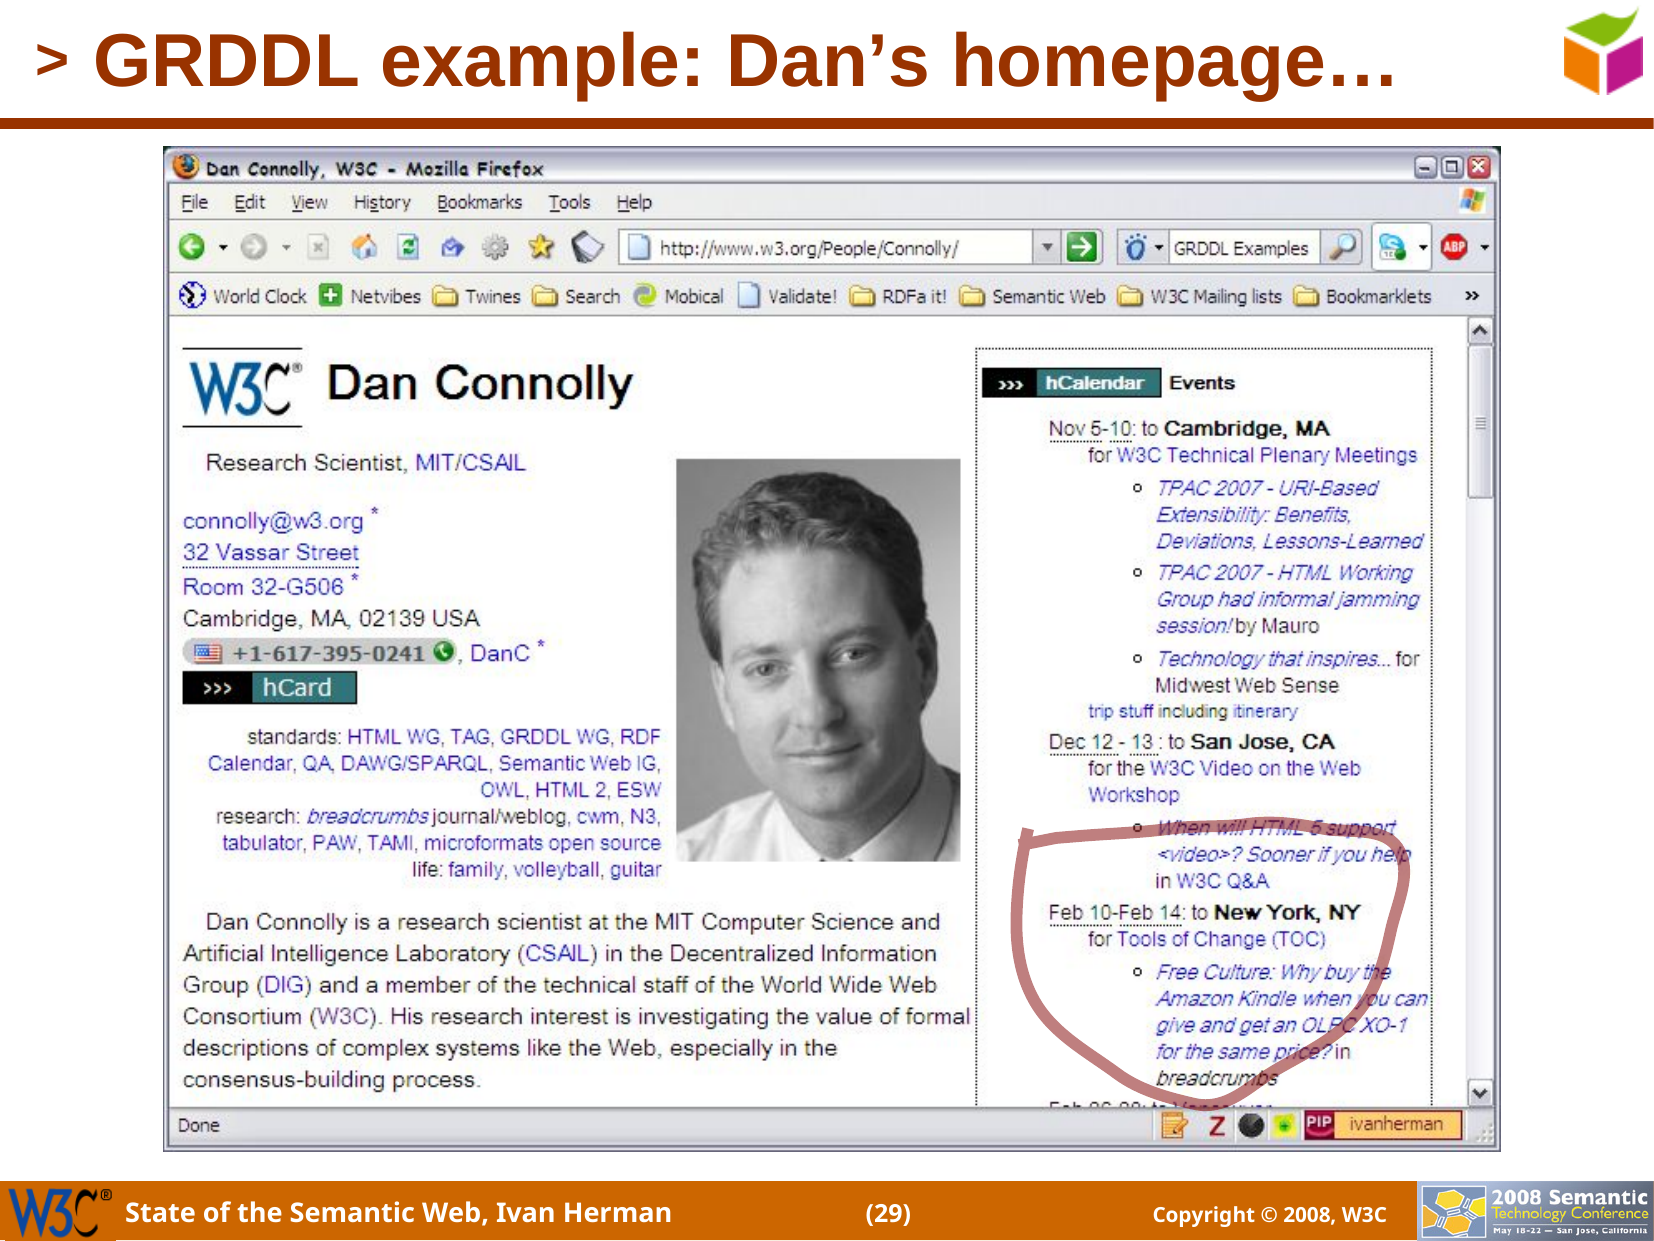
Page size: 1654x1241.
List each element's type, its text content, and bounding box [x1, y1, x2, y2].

title GRDDL example: Dan’s homepage… [93, 0, 1493, 119]
picture [1417, 1181, 1654, 1241]
picture [5, 1186, 116, 1241]
picture [163, 146, 1501, 1152]
picture [1564, 5, 1643, 95]
